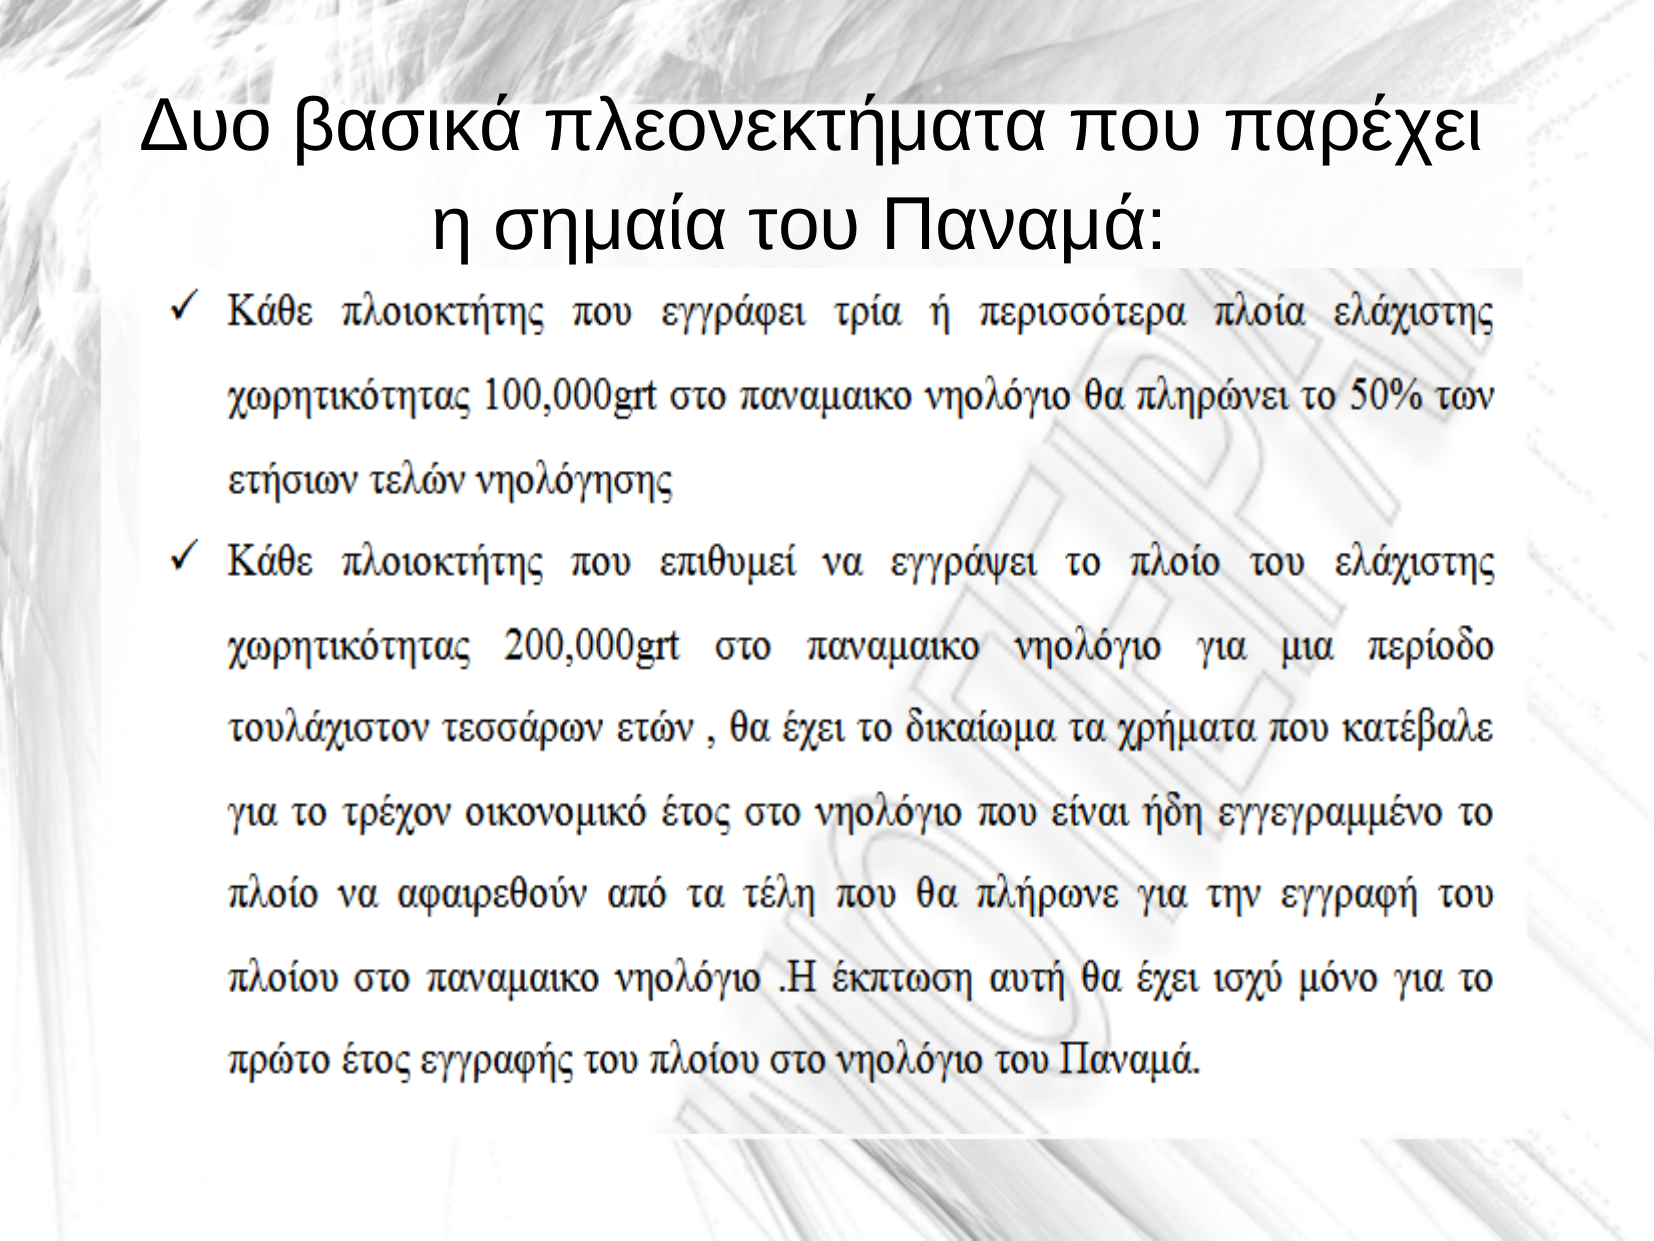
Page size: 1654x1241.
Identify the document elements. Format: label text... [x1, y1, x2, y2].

title Δυο βασικά πλεονεκτήματα που παρέχει η σημαία του Παναμά: [118, 82, 1506, 270]
picture [0, 0, 1654, 1241]
